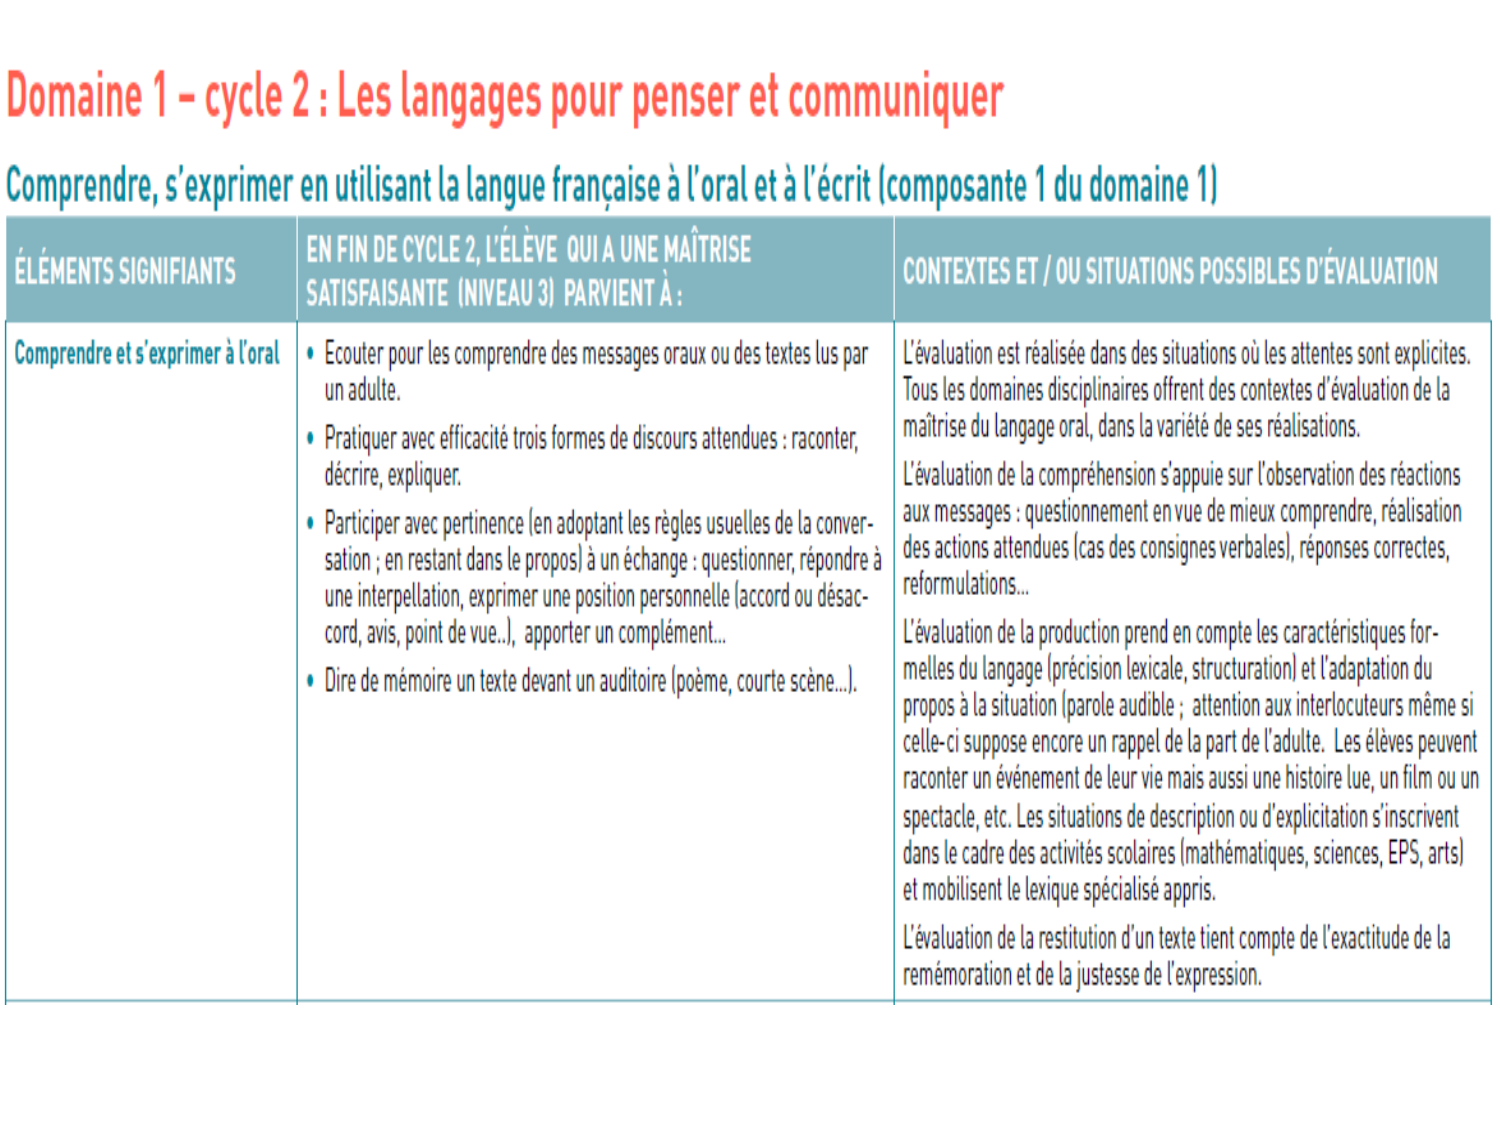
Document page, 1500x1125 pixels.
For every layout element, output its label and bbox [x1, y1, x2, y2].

picture [0, 54, 1500, 1005]
